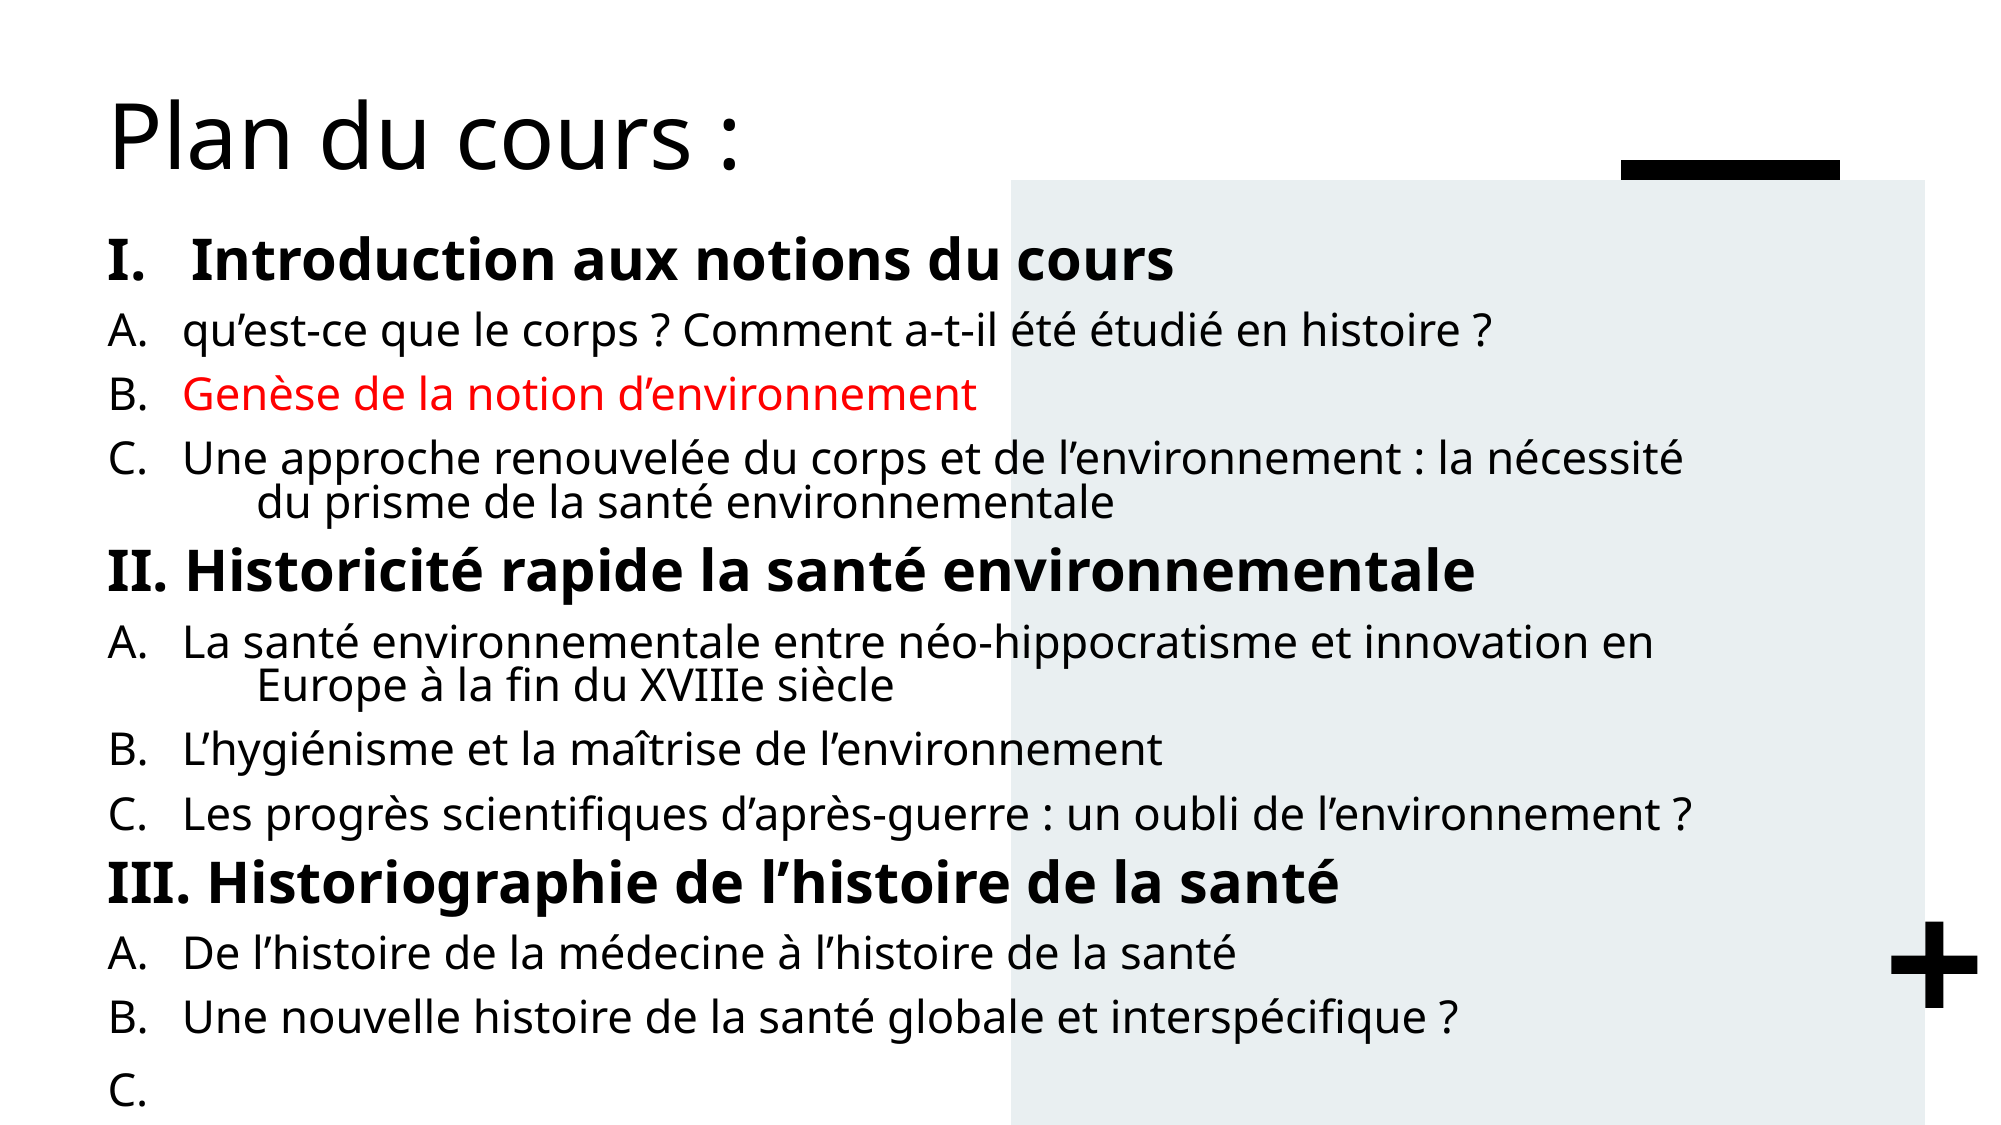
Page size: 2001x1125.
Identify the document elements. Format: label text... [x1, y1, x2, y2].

title Plan du cours : [92, 70, 1449, 228]
list Introduction aux notions du cours qu’est-ce que le corps ? Comment a-t-il été étudié en histoire ? Genèse de la notion d’environnement Une approche renouvelée du corps et de l’environnement : la nécessité du prisme de la santé environnementale II. Historicité rapide la santé environnementale La santé environnementale entre néo-hippocratisme et innovation en Europe à la fin du XVIIIe siècle L’hygiénisme et la maîtrise de l’environnement Les progrès scientifiques d’après-guerre : un oubli de l’environnement ? III. Historiographie de l’histoire de la santé De l’histoire de la médecine à l’histoire de la santé Une nouvelle histoire de la santé globale et interspécifique ? [92, 228, 1724, 1093]
